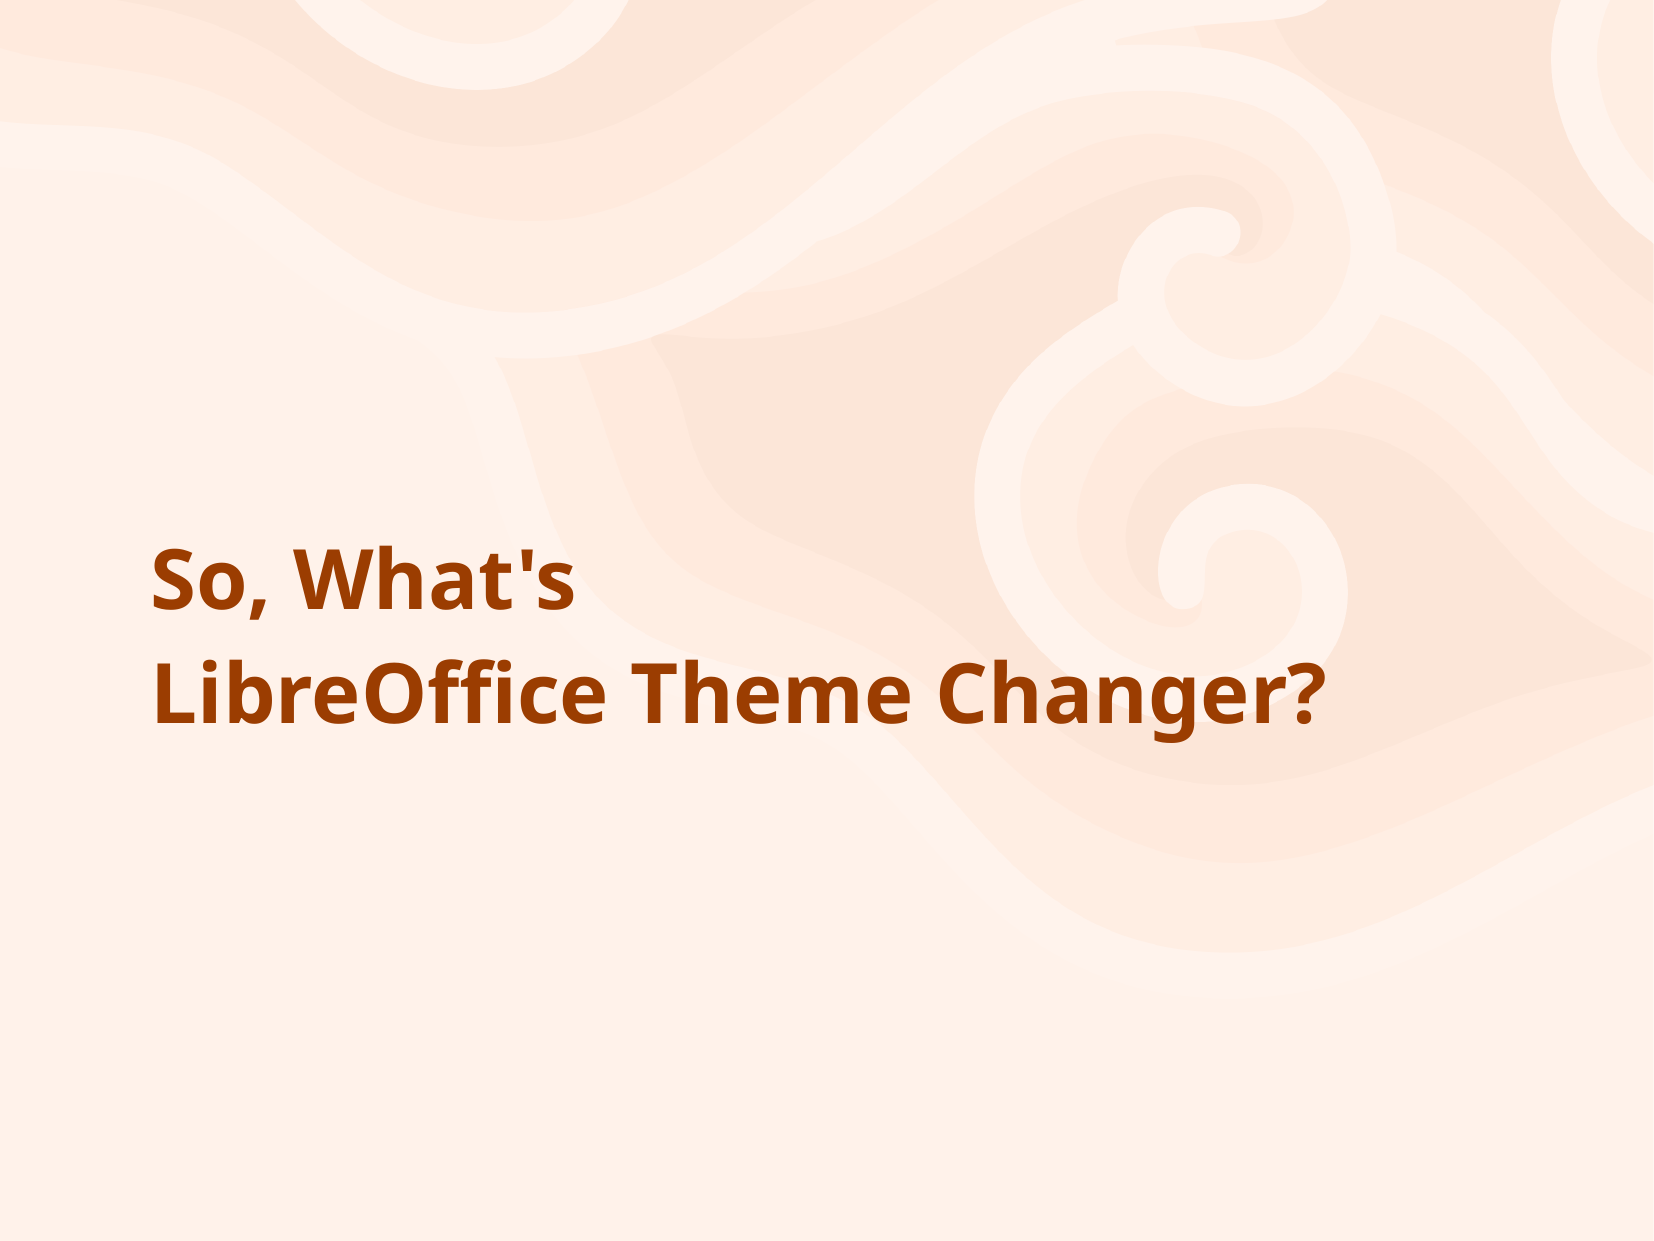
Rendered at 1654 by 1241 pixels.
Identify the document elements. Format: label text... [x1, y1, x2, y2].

text_box So, What's LibreOffice Theme Changer? [135, 513, 1471, 728]
picture [0, 0, 1654, 1241]
